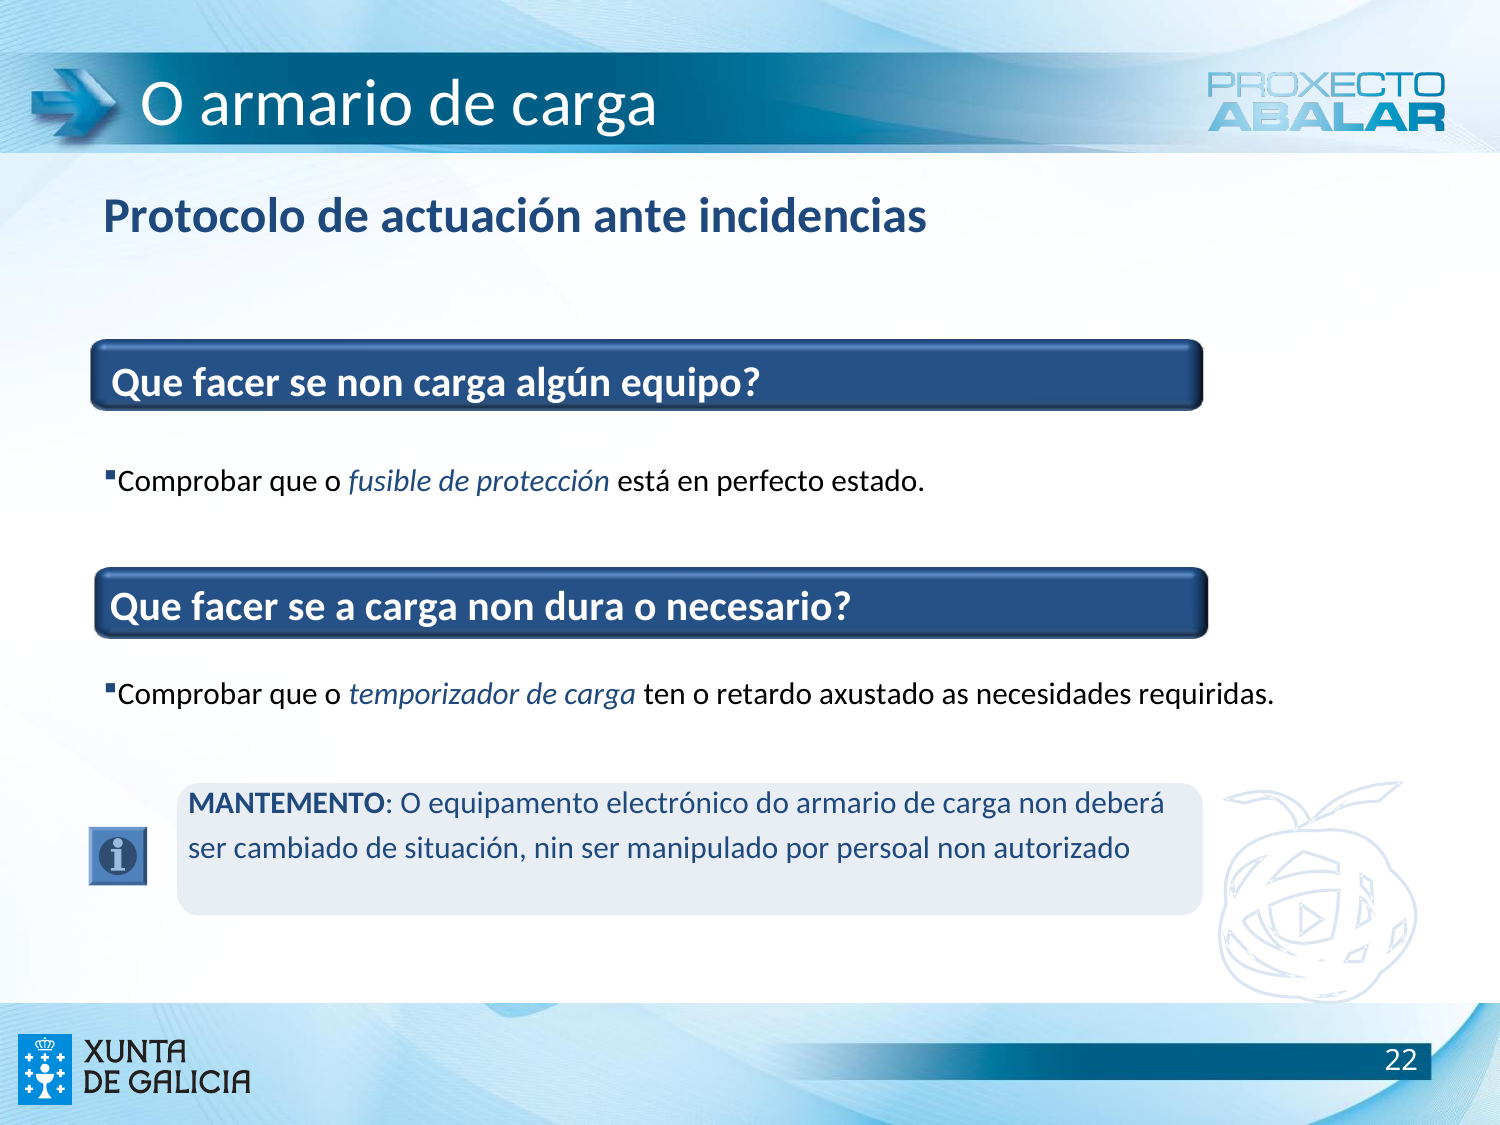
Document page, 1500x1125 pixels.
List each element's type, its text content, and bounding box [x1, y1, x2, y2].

text_box MANTEMENTO: O equipamento electrónico do armario de carga non deberá ser cambiado de situación, nin ser manipulado por persoal non autorizado [173, 767, 1182, 873]
text_box O armario de carga [140, 58, 1081, 139]
picture [0, 0, 1500, 1125]
text_box [1218, 781, 1418, 1004]
text_box Protocolo de actuación ante incidencias Comprobar que o fusible de protección está en perfecto estado. Comprobar que o temporizador de carga ten o retardo axustado as necesidades requiridas. [88, 147, 1329, 719]
text_box [89, 826, 148, 886]
text_box [177, 783, 1204, 916]
text_box <número> [1082, 1031, 1433, 1092]
text_box Que facer se non carga algún equipo? [96, 324, 1093, 413]
text_box Que facer se a carga non dura o necesario? [94, 548, 1211, 637]
